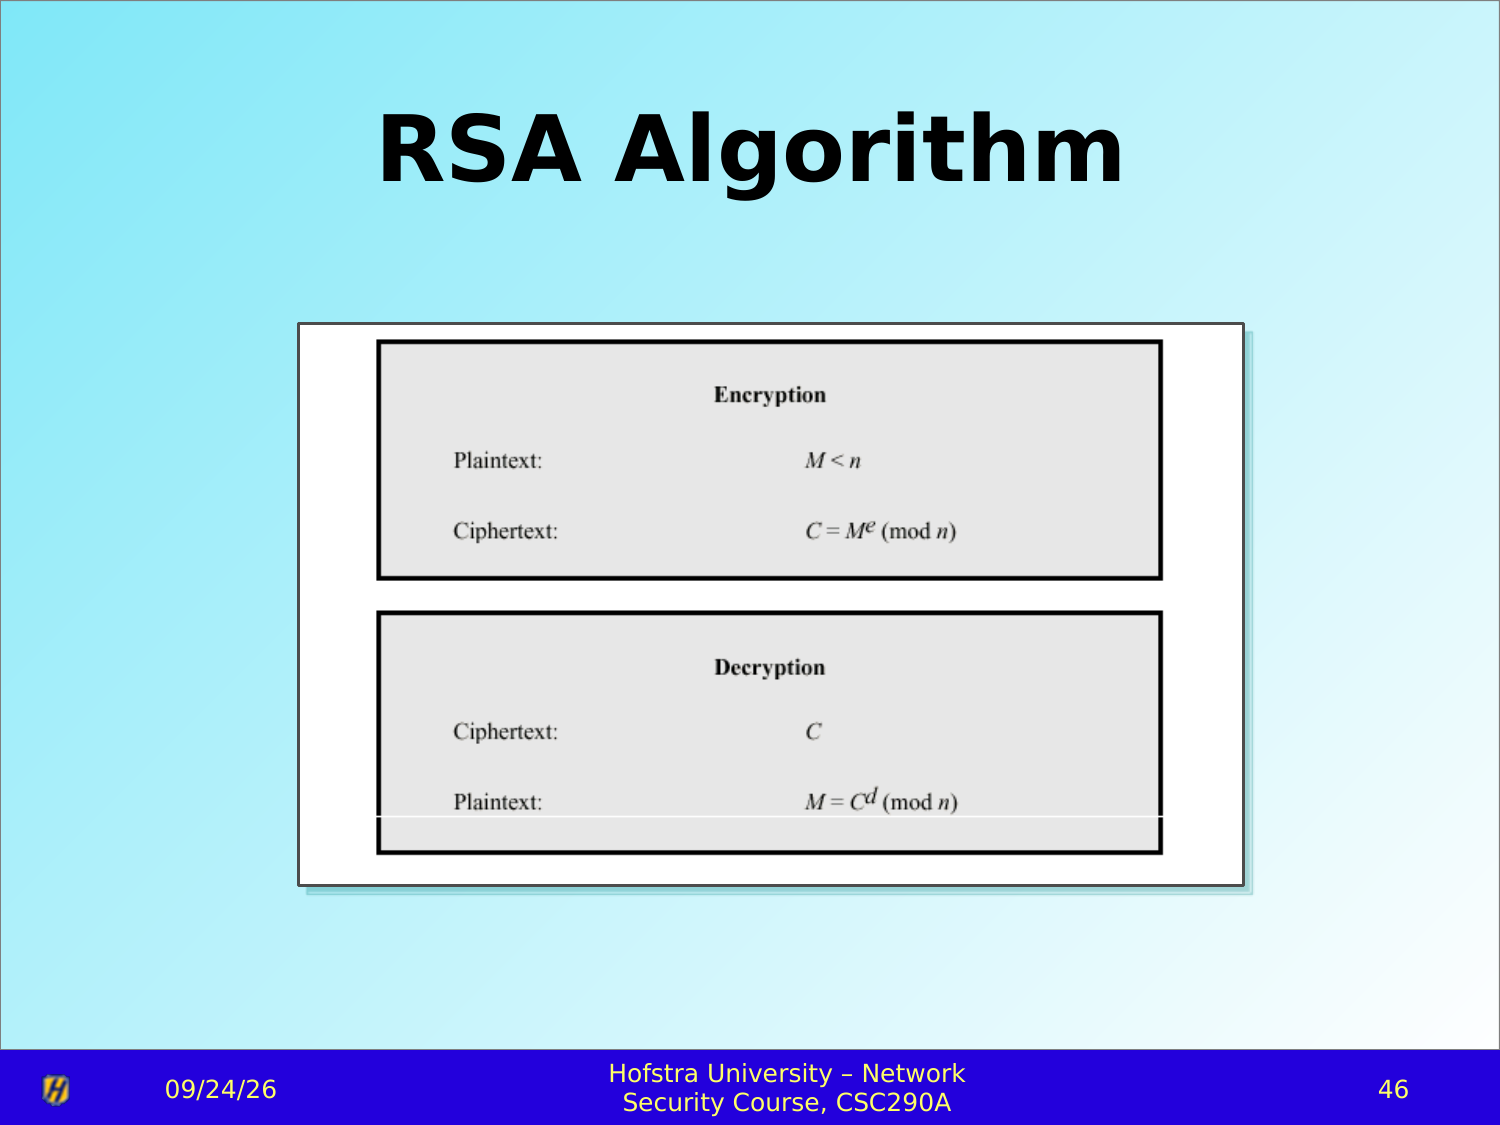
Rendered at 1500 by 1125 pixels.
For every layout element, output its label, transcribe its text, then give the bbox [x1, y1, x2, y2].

picture [37, 1072, 76, 1110]
picture [300, 324, 1243, 885]
title RSA Algorithm [112, 85, 1391, 212]
